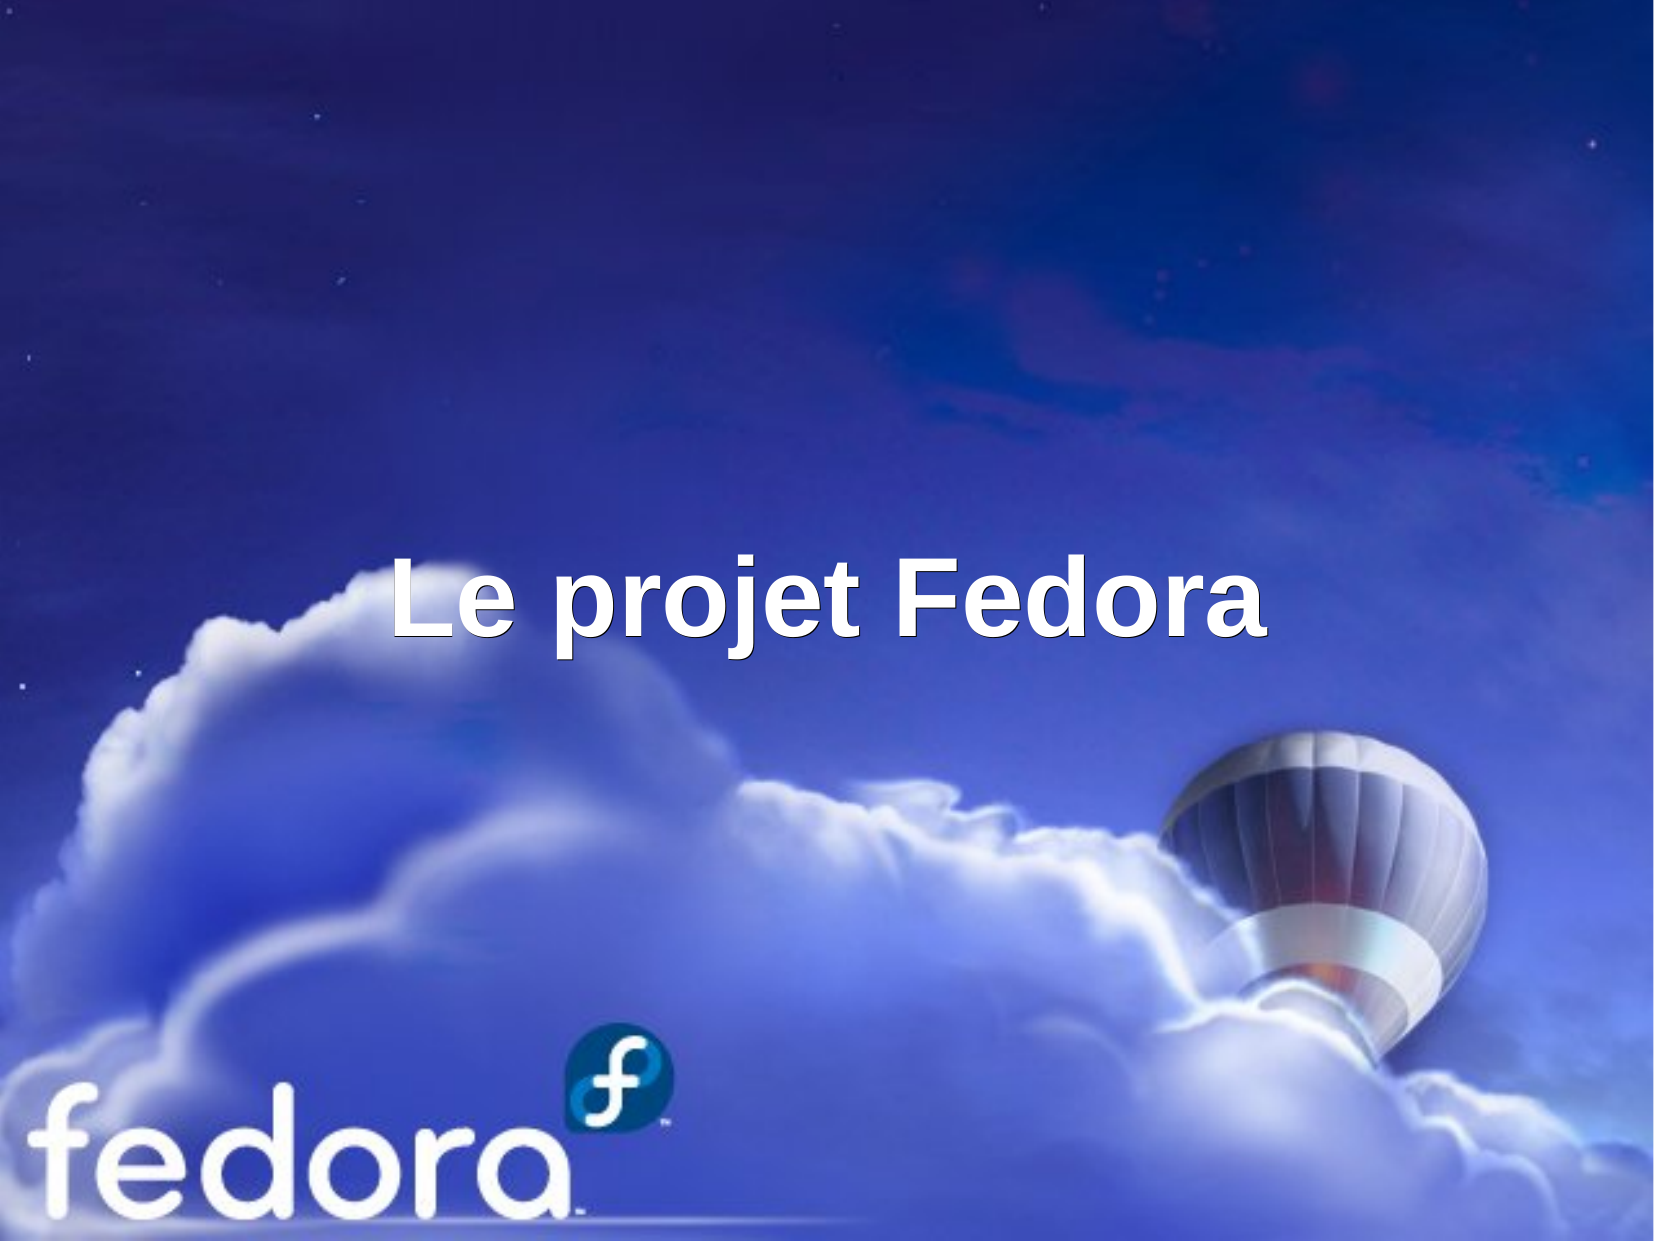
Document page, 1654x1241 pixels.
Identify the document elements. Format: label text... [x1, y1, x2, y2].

text_box Le projet Fedora [106, 527, 1549, 713]
picture [0, 0, 1654, 1241]
